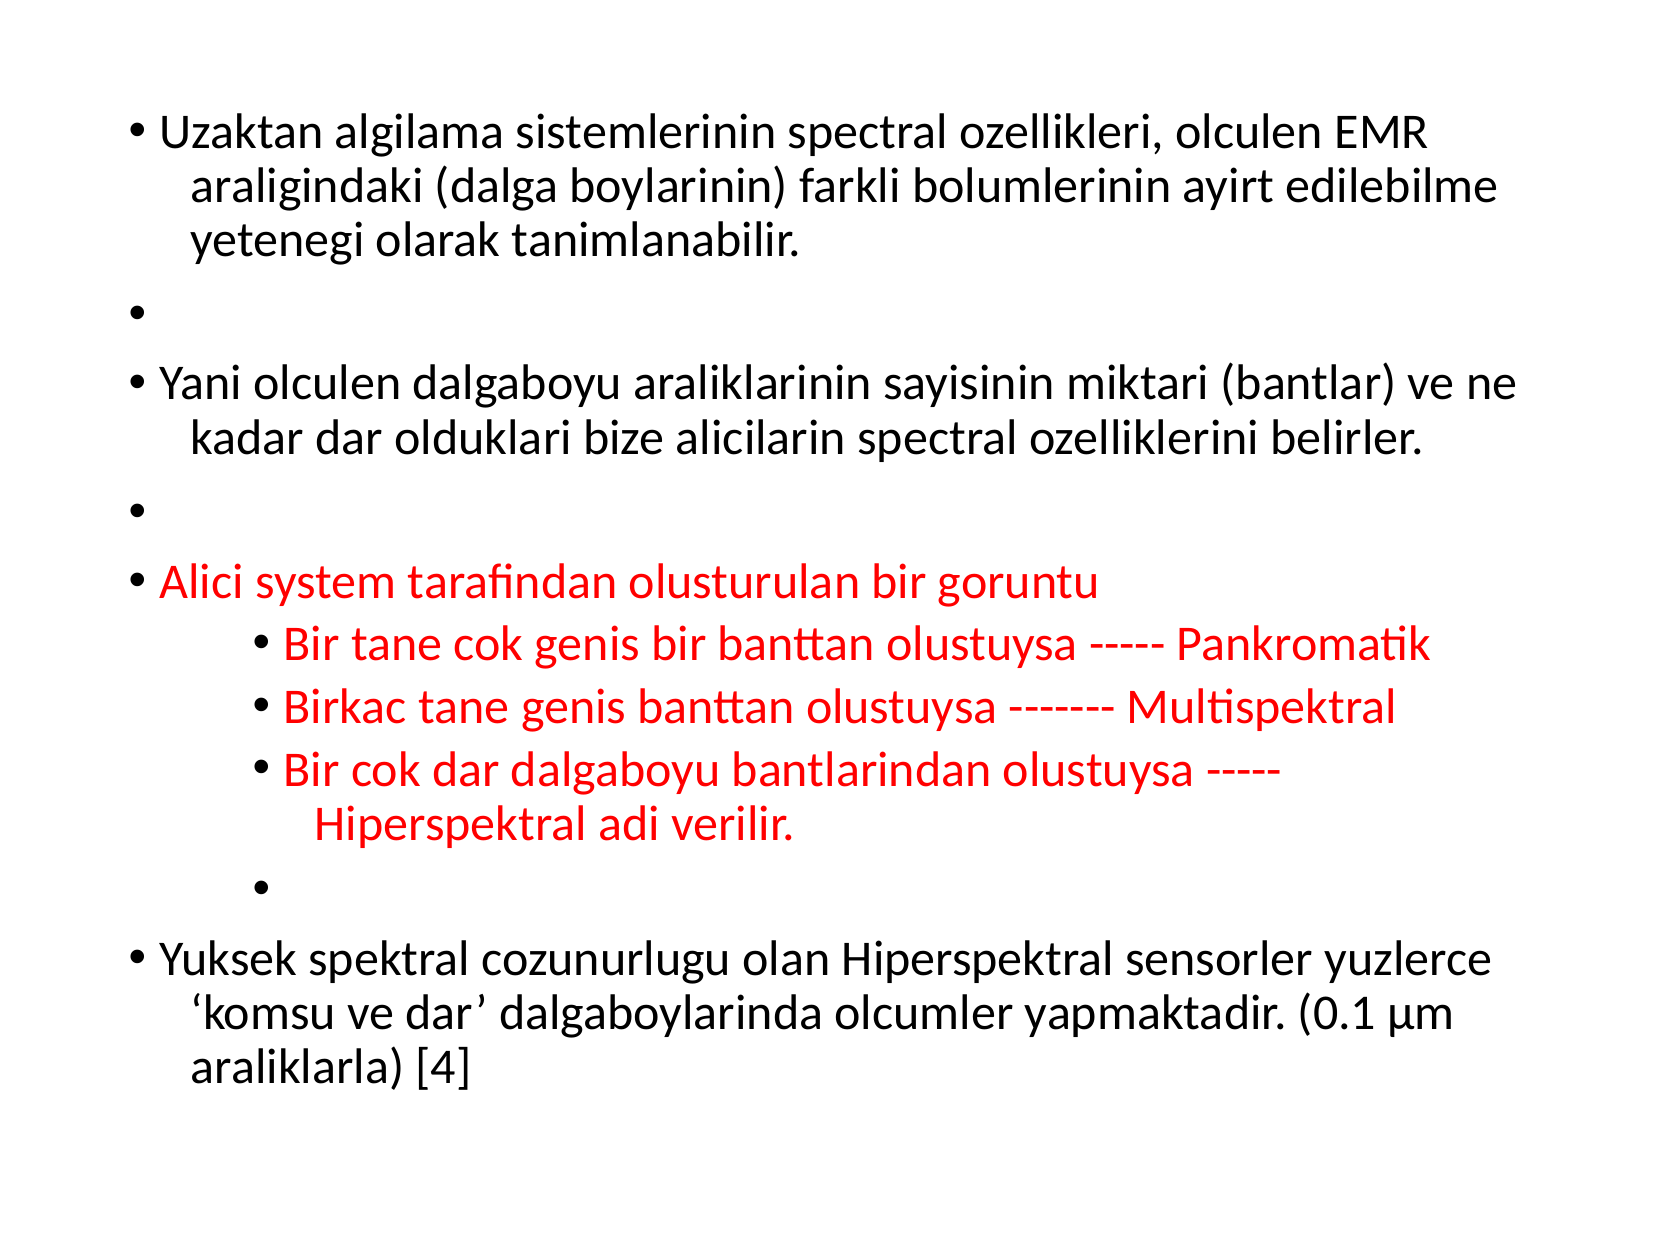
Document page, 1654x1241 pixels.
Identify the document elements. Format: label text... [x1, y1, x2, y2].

list Uzaktan algilama sistemlerinin spectral ozellikleri, olculen EMR araligindaki (dalga boylarinin) farkli bolumlerinin ayirt edilebilme yetenegi olarak tanimlanabilir. Yani olculen dalgaboyu araliklarinin sayisinin miktari (bantlar) ve ne kadar dar olduklari bize alicilarin spectral ozelliklerini belirler. Alici system tarafindan olusturulan bir goruntu Bir tane cok genis bir banttan olustuysa ----- Pankromatik Birkac tane genis banttan olustuysa ------- Multispektral Bir cok dar dalgaboyu bantlarindan olustuysa ----- Hiperspektral adi verilir. Yuksek spektral cozunurlugu olan Hiperspektral sensorler yuzlerce ‘komsu ve dar’ dalgaboylarinda olcumler yapmaktadir. (0.1 μm araliklarla) [4] [113, 97, 1540, 1117]
